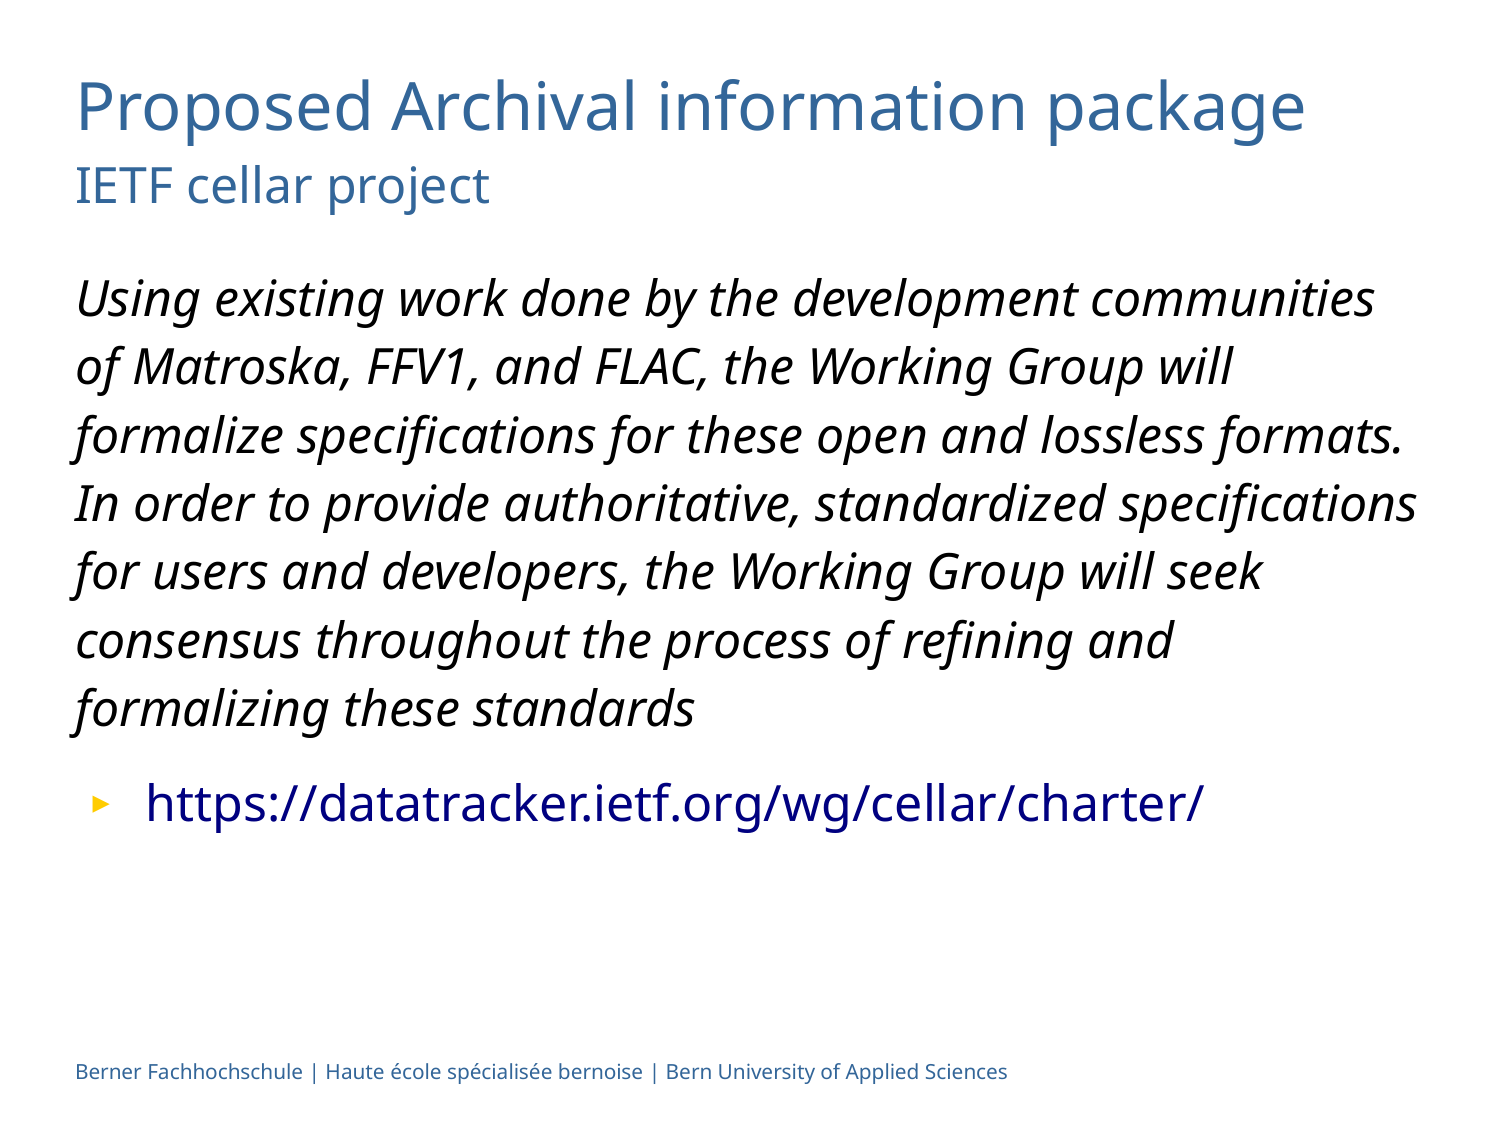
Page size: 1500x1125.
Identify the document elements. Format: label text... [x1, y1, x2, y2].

title Proposed Archival information package IETF cellar project [75, 44, 1425, 233]
list Using existing work done by the development communities of Matroska, FFV1, and FLAC, the Working Group will formalize specifications for these open and lossless formats. In order to provide authoritative, standardized specifications for users and developers, the Working Group will seek consensus throughout the process of refining and formalizing these standards https://datatracker.ietf.org/wg/cellar/charter/ [75, 263, 1425, 1006]
